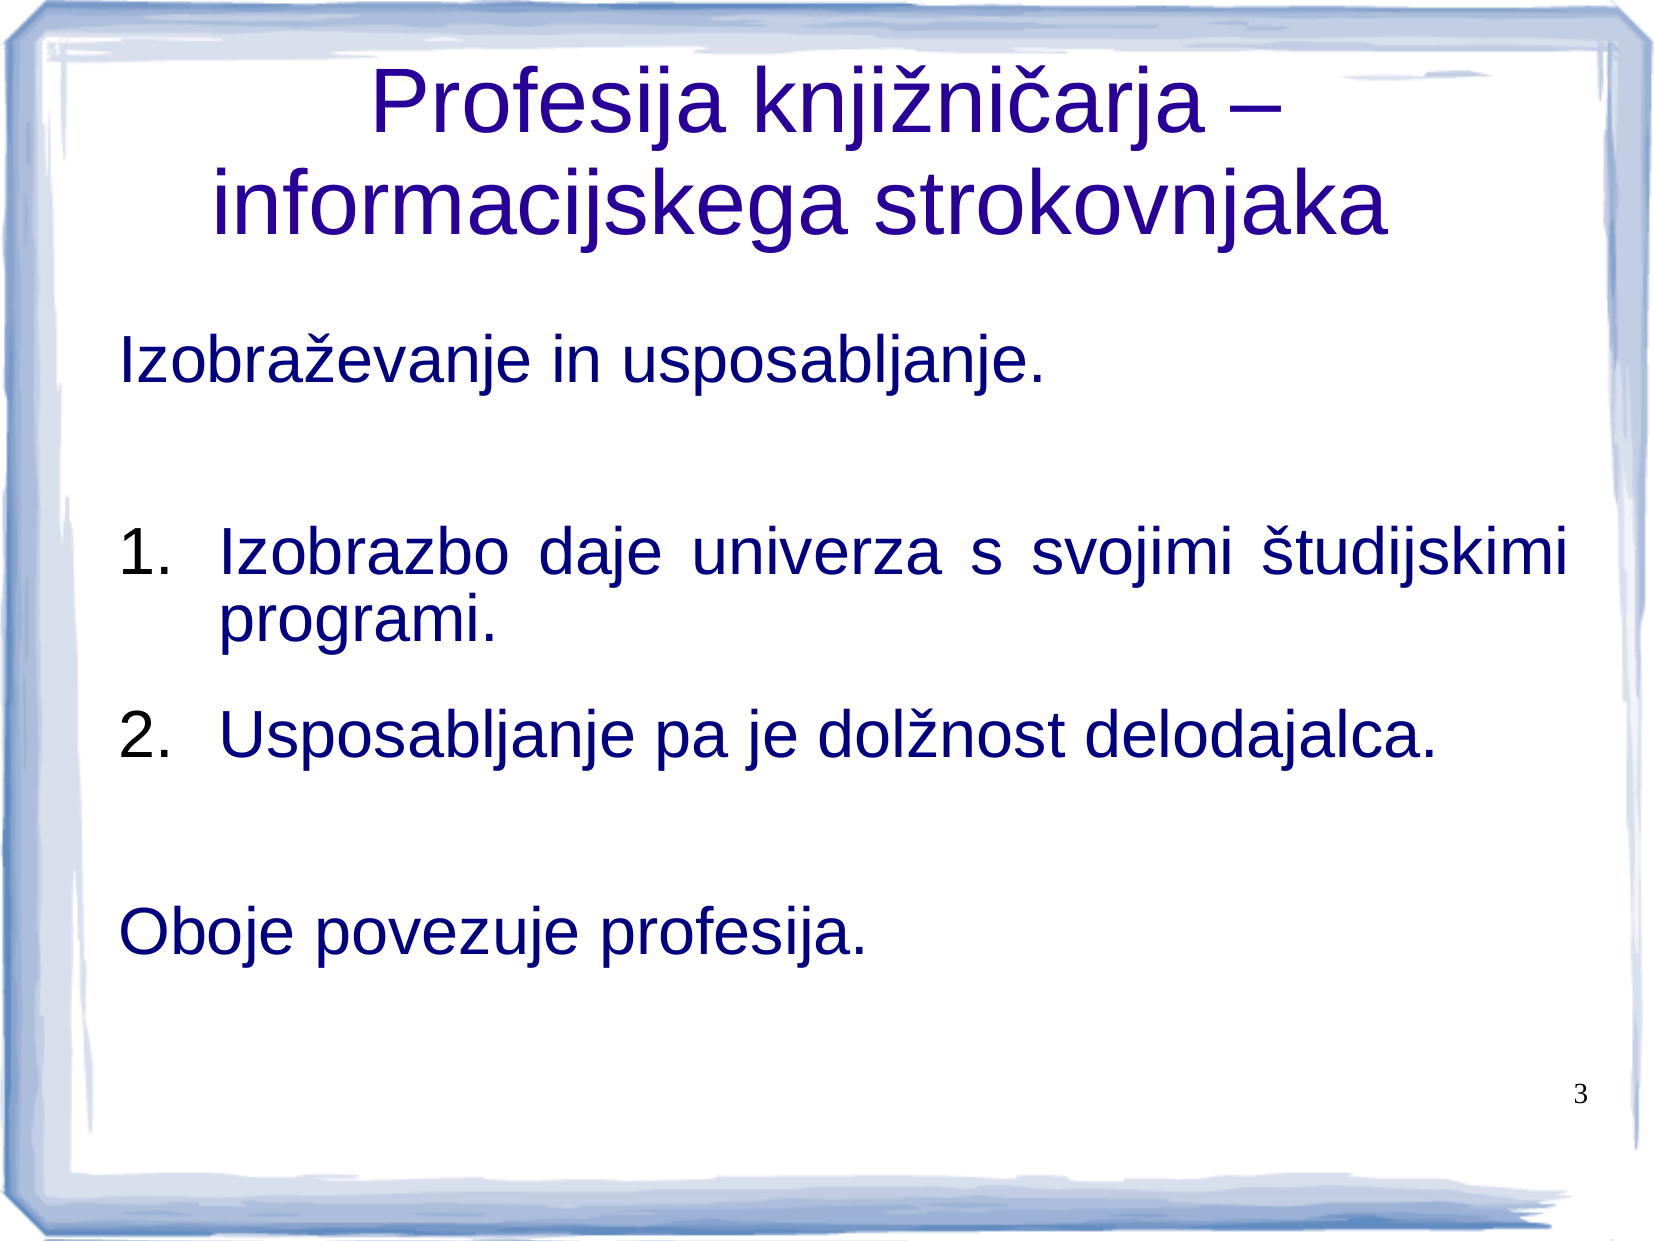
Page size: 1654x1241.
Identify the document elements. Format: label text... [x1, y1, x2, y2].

text_box <number> [1203, 1076, 1589, 1162]
title Profesija knjižničarja – informacijskega strokovnjaka [82, 49, 1571, 257]
picture [0, 0, 1654, 1241]
list Izobraževanje in usposabljanje. Izobrazbo daje univerza s svojimi študijskimi programi. Usposabljanje pa je dolžnost delodajalca. Oboje povezuje profesija. [118, 324, 1571, 1117]
